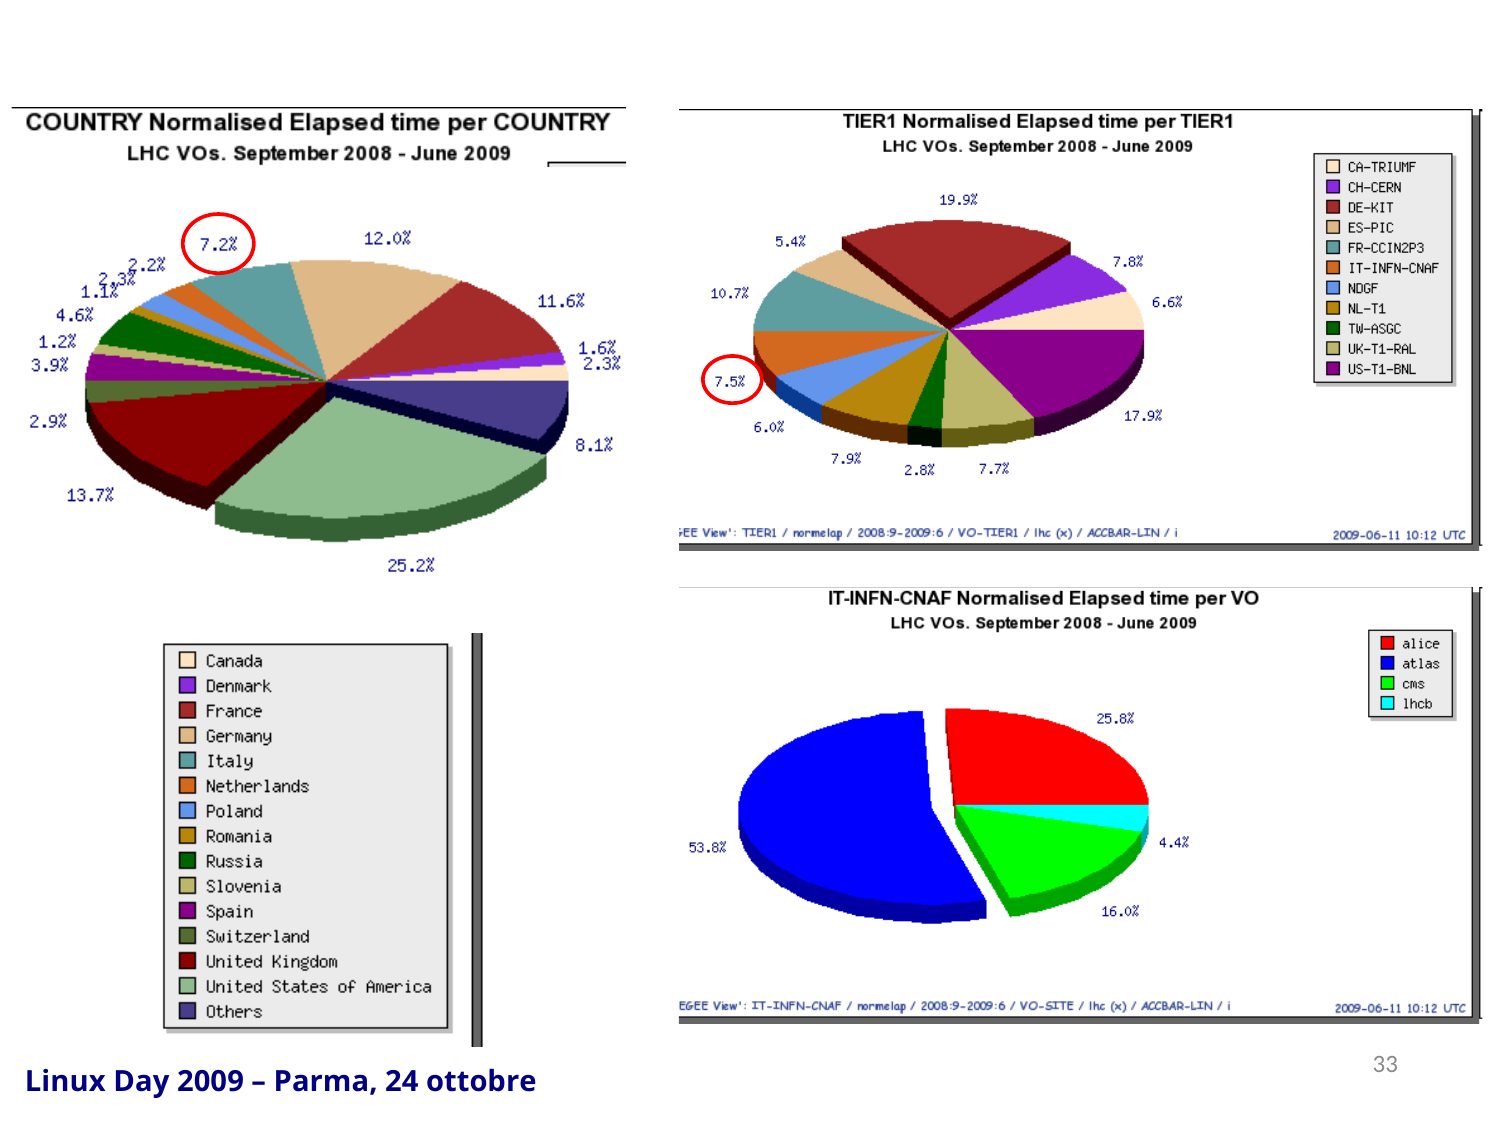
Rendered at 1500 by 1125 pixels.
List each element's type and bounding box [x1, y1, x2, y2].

picture [11, 190, 650, 592]
picture [678, 587, 1483, 1024]
picture [147, 633, 486, 1047]
picture [679, 109, 1483, 552]
picture [11, 107, 627, 167]
